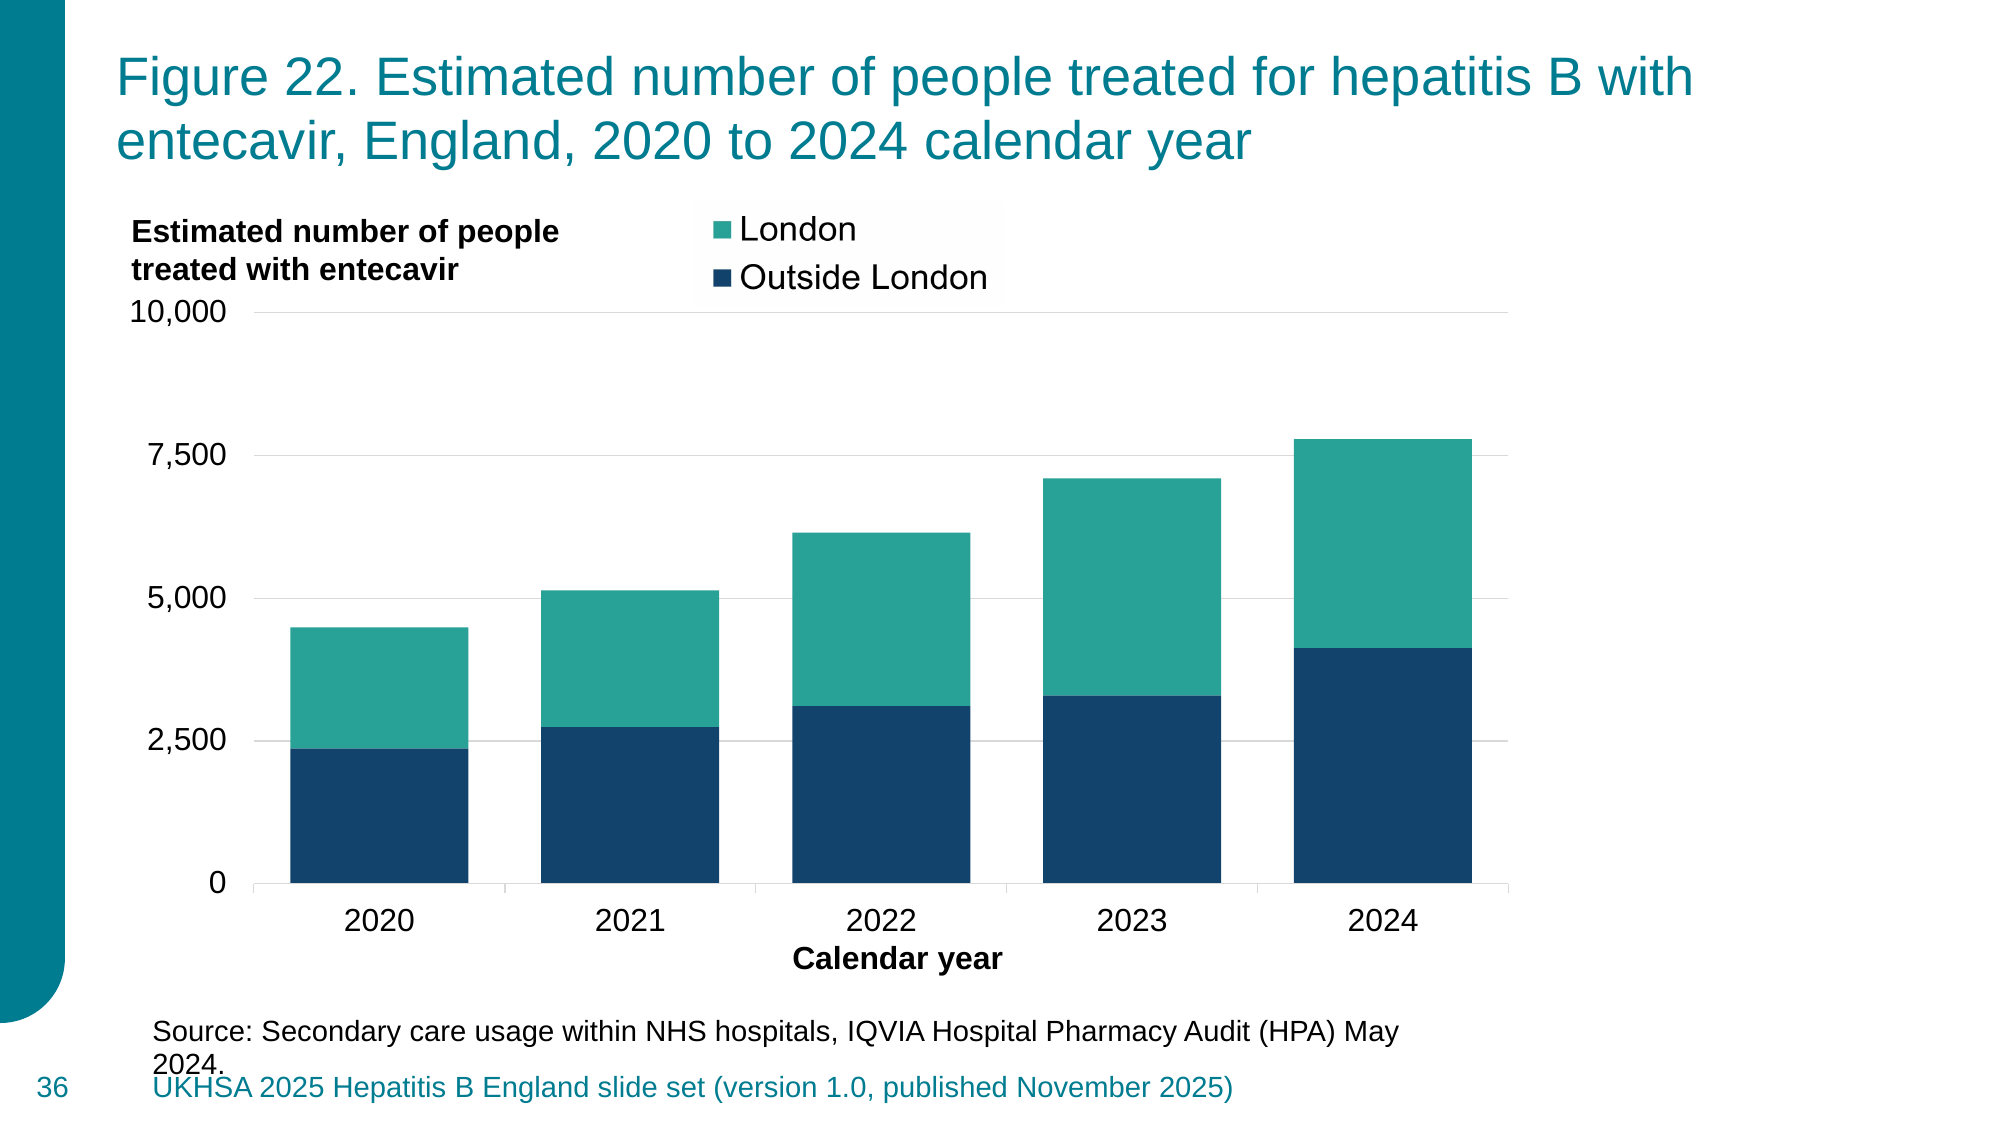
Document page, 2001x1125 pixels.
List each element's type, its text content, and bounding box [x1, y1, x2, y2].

text_box Source: Secondary care usage within NHS hospitals, IQVIA Hospital Pharmacy Audit (HPA) May 2024. [137, 1006, 1490, 1056]
text_box UKHSA 2025 Hepatitis B England slide set (version 1.0, published November 2025) [137, 1056, 1780, 1116]
text_box [21, 1056, 120, 1117]
picture [119, 189, 1532, 982]
title Figure 22. Estimated number of people treated for hepatitis B with entecavir, England, 2020 to 2024 calendar year [101, 3, 1926, 172]
